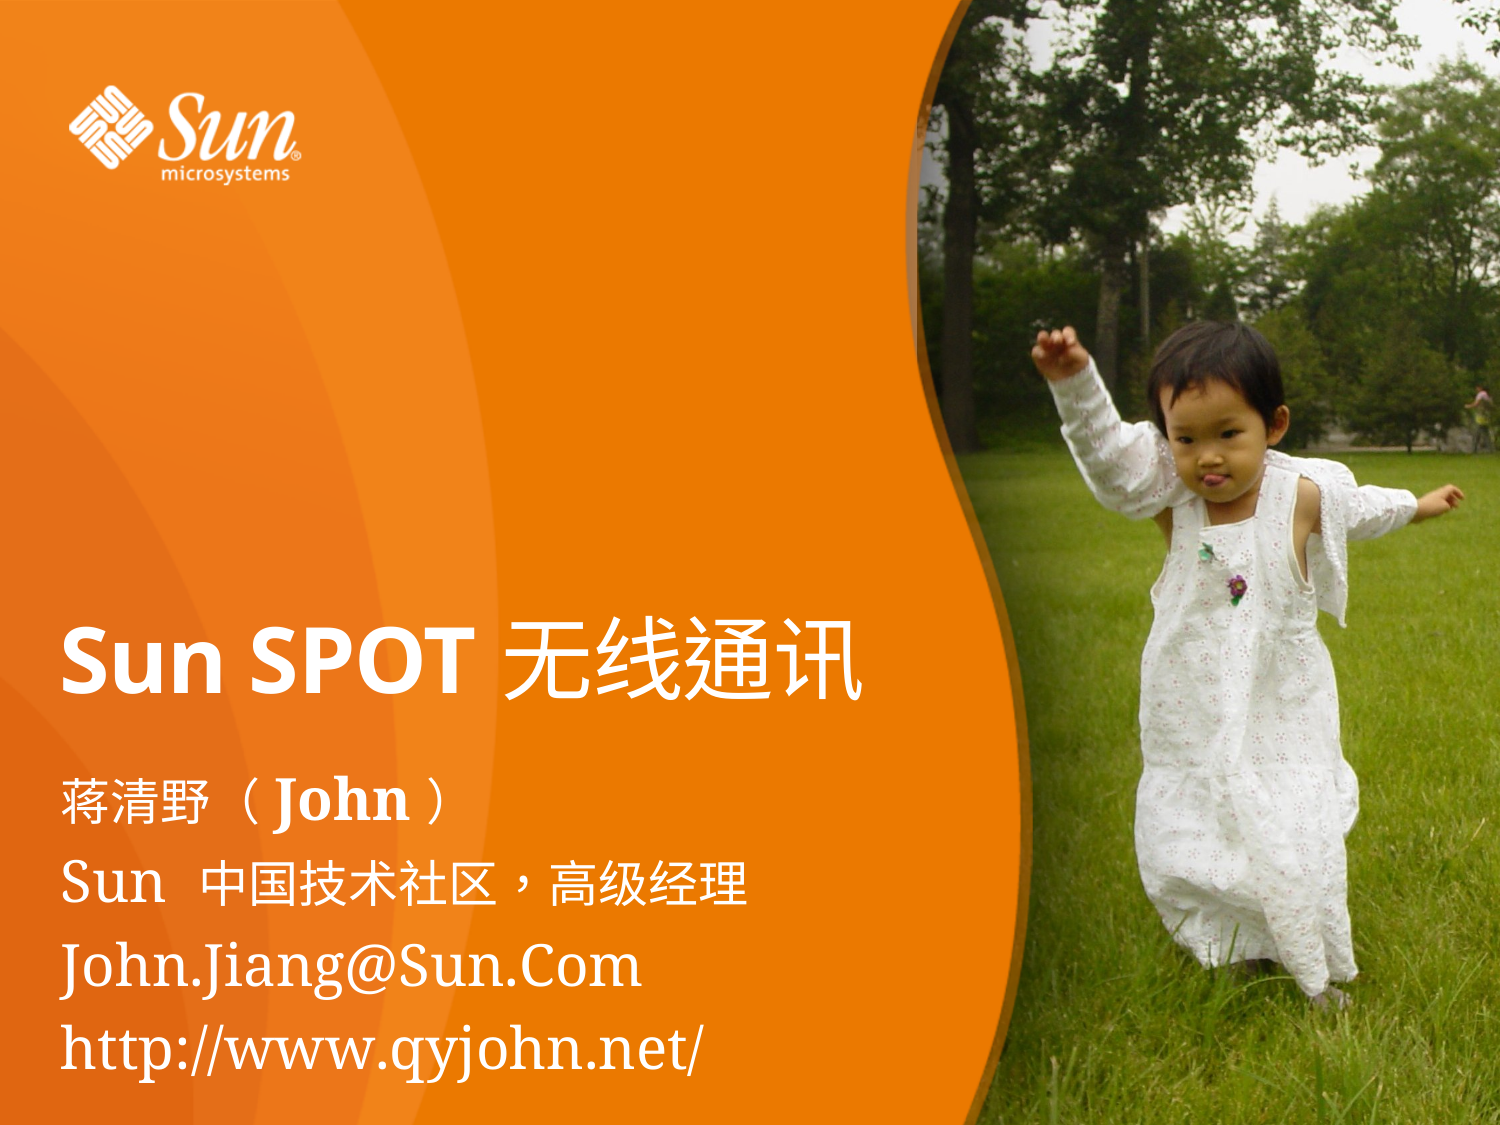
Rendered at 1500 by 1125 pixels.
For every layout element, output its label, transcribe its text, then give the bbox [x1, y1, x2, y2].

list 蒋清野（John） Sun 中国技术社区，高级经理 John.Jiang@Sun.Com http://www.qyjohn.net/ [60, 766, 1051, 1049]
picture [0, 0, 1500, 1125]
title Sun SPOT无线通讯 [59, 470, 1034, 716]
